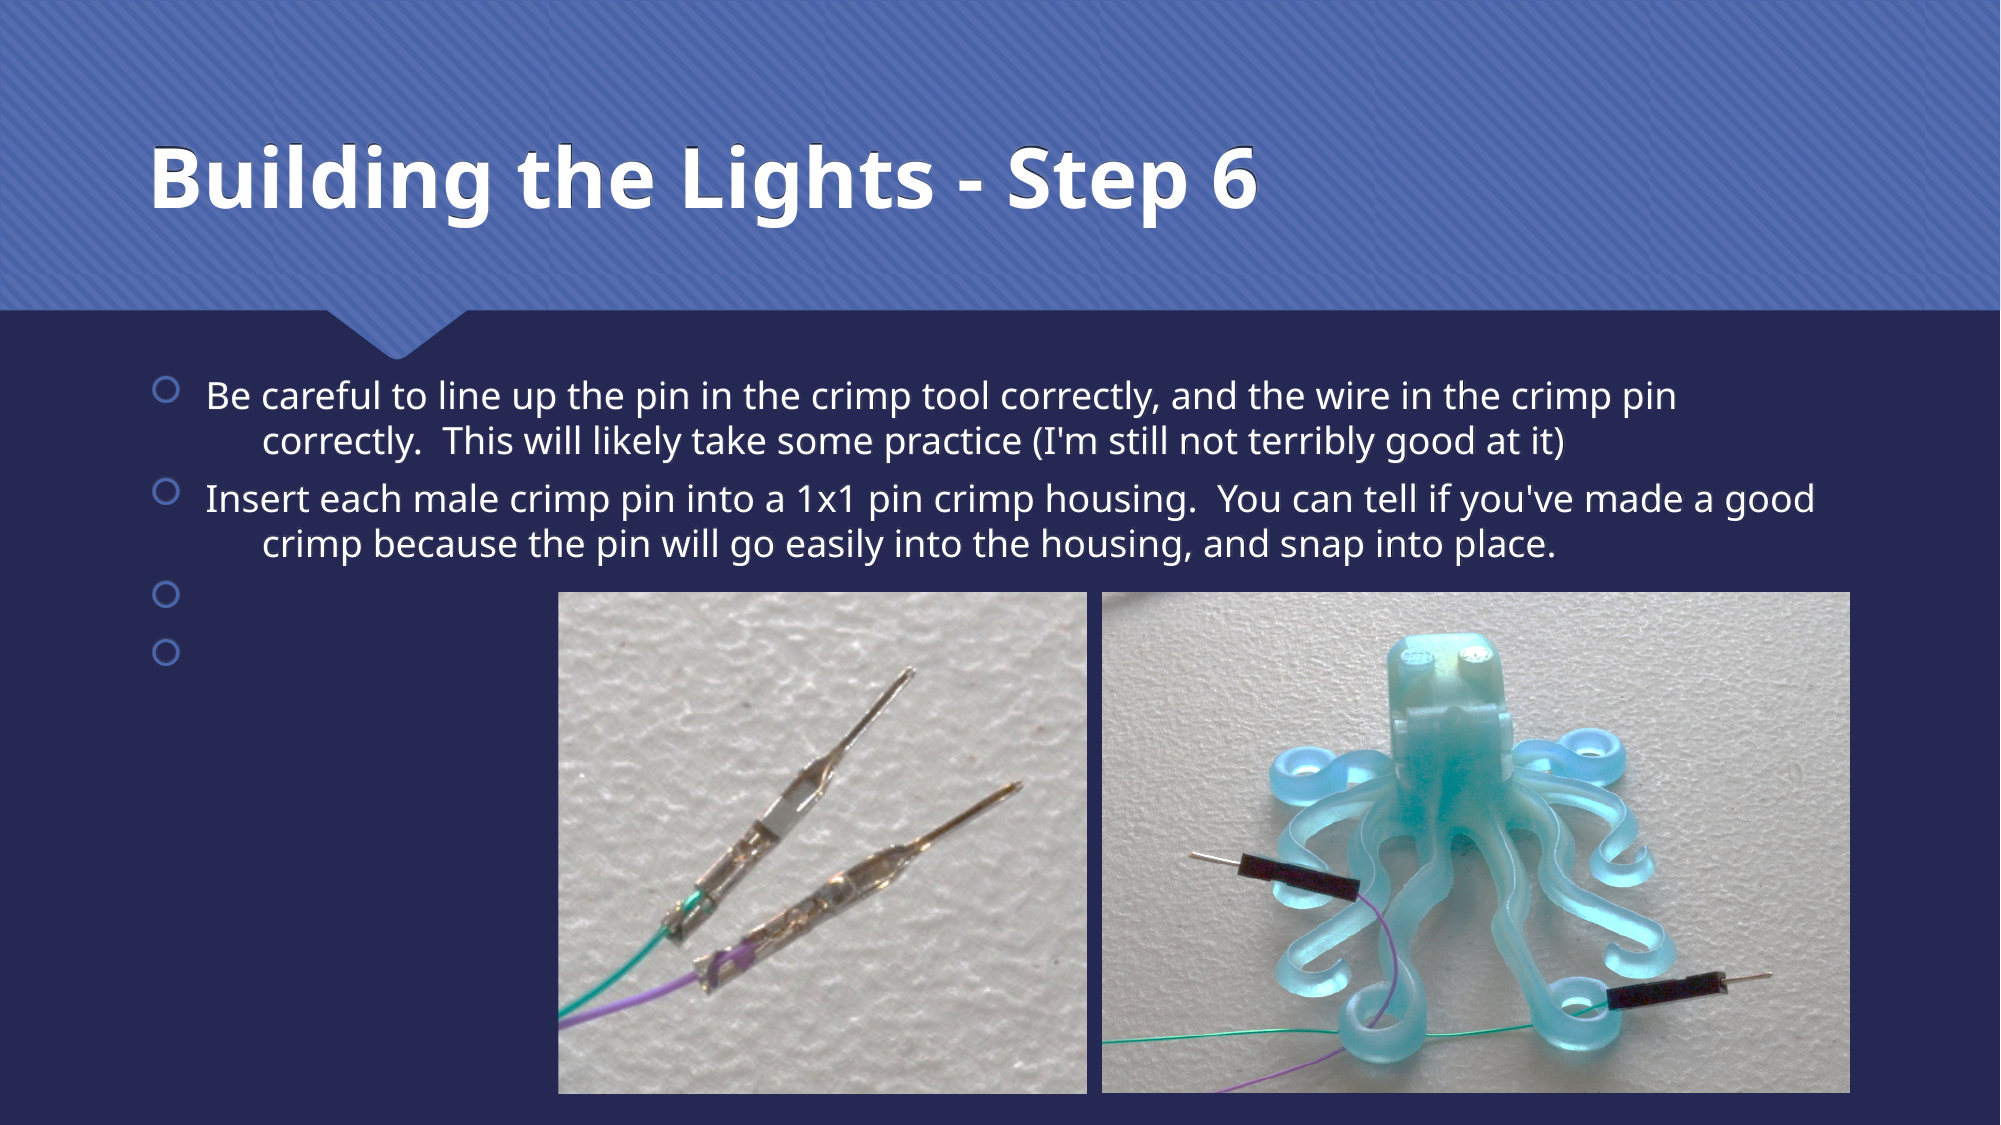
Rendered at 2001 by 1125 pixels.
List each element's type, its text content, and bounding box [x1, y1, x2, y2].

picture [558, 592, 1087, 1094]
title Building the Lights - Step 6 [132, 73, 1868, 233]
list Be careful to line up the pin in the crimp tool correctly, and the wire in the crimp pin correctly. This will likely take some practice (I'm still not terribly good at it) Insert each male crimp pin into a 1x1 pin crimp housing. You can tell if you've made a good crimp because the pin will go easily into the housing, and snap into place. [134, 364, 1866, 962]
picture [1102, 592, 1850, 1094]
